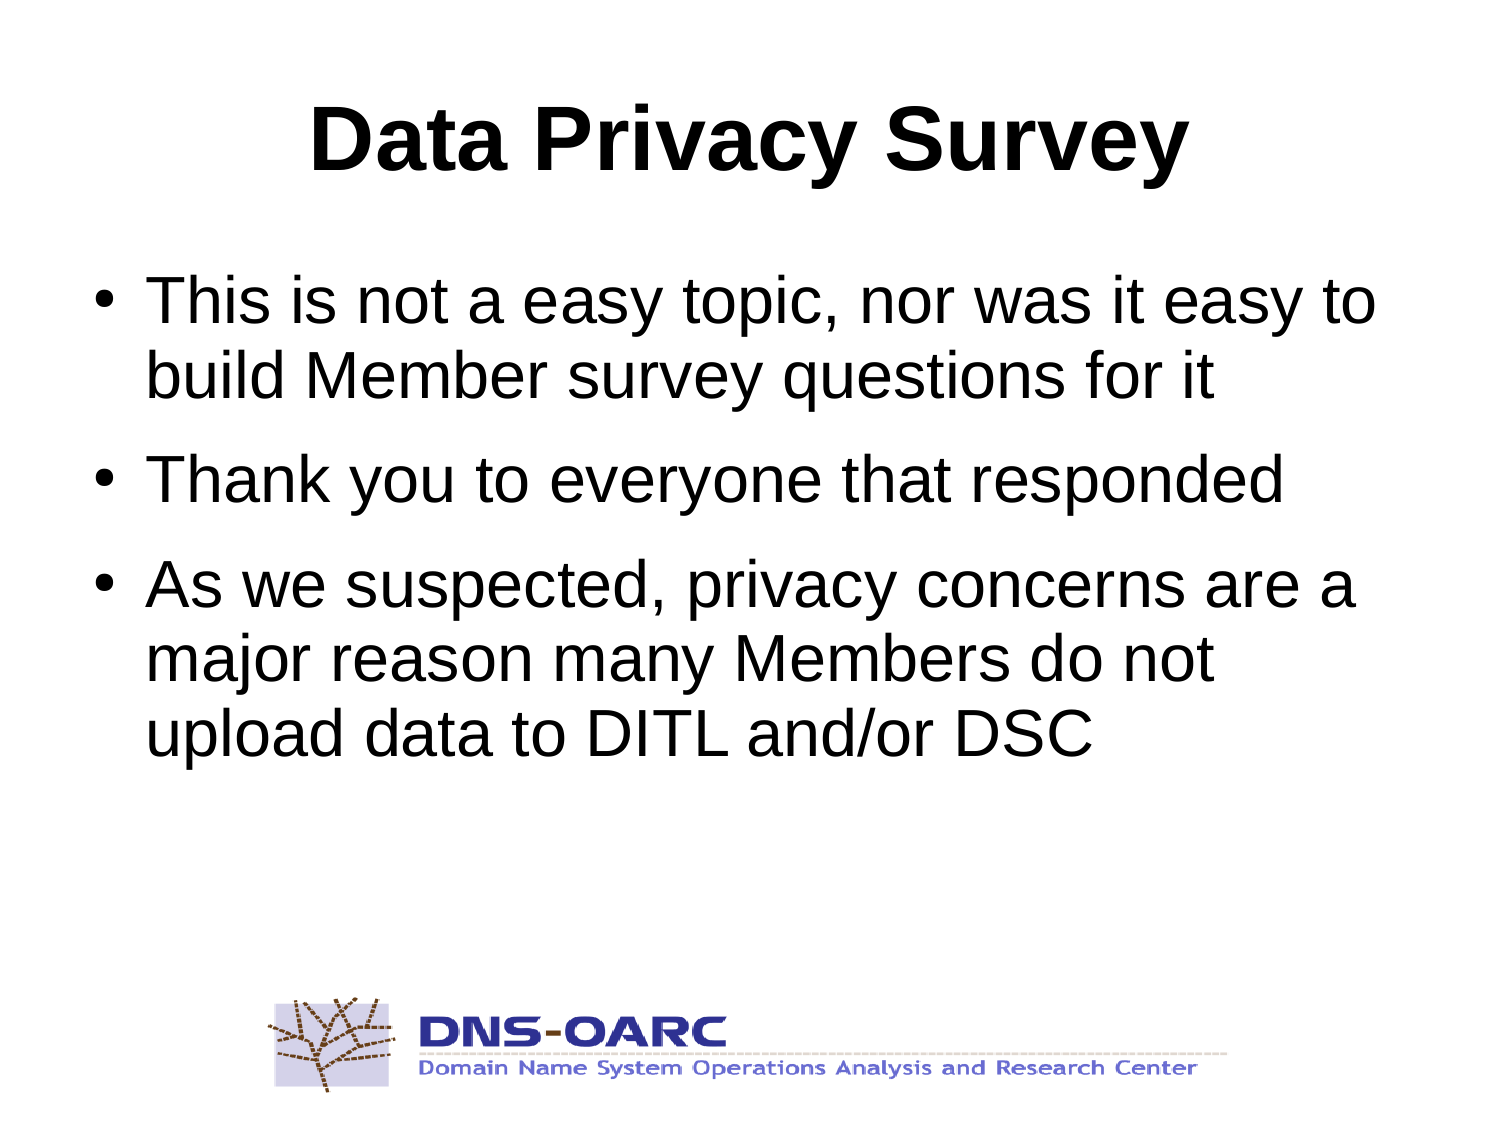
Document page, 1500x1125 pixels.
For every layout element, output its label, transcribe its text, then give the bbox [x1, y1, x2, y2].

list This is not a easy topic, nor was it easy to build Member survey questions for it Thank you to everyone that responded As we suspected, privacy concerns are a major reason many Members do not upload data to DITL and/or DSC [75, 263, 1425, 916]
title Data Privacy Survey [75, 44, 1425, 233]
picture [214, 991, 1259, 1099]
